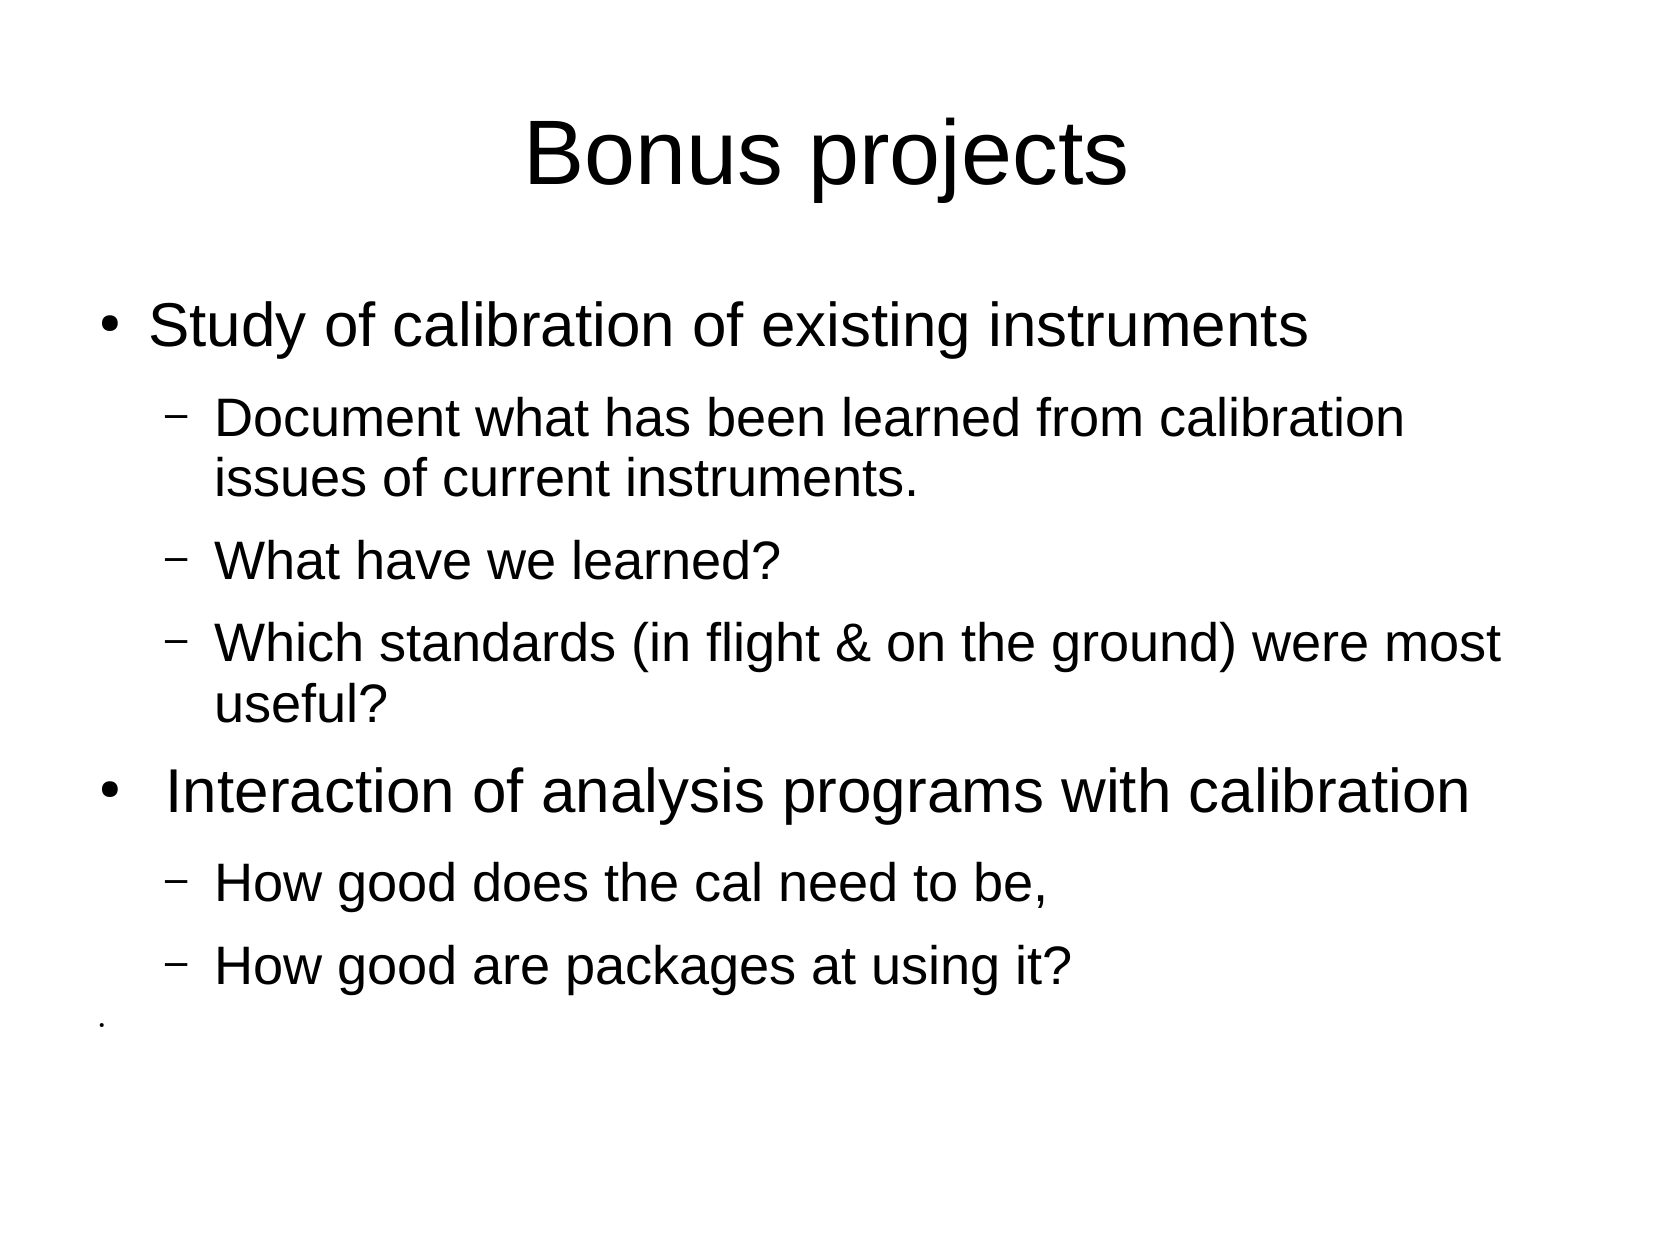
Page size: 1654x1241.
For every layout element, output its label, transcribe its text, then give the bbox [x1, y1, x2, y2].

list Study of calibration of existing instruments Document what has been learned from calibration issues of current instruments. What have we learned? Which standards (in flight & on the ground) were most useful? Interaction of analysis programs with calibration How good does the cal need to be, How good are packages at using it? [82, 290, 1538, 1010]
title Bonus projects [82, 49, 1571, 257]
